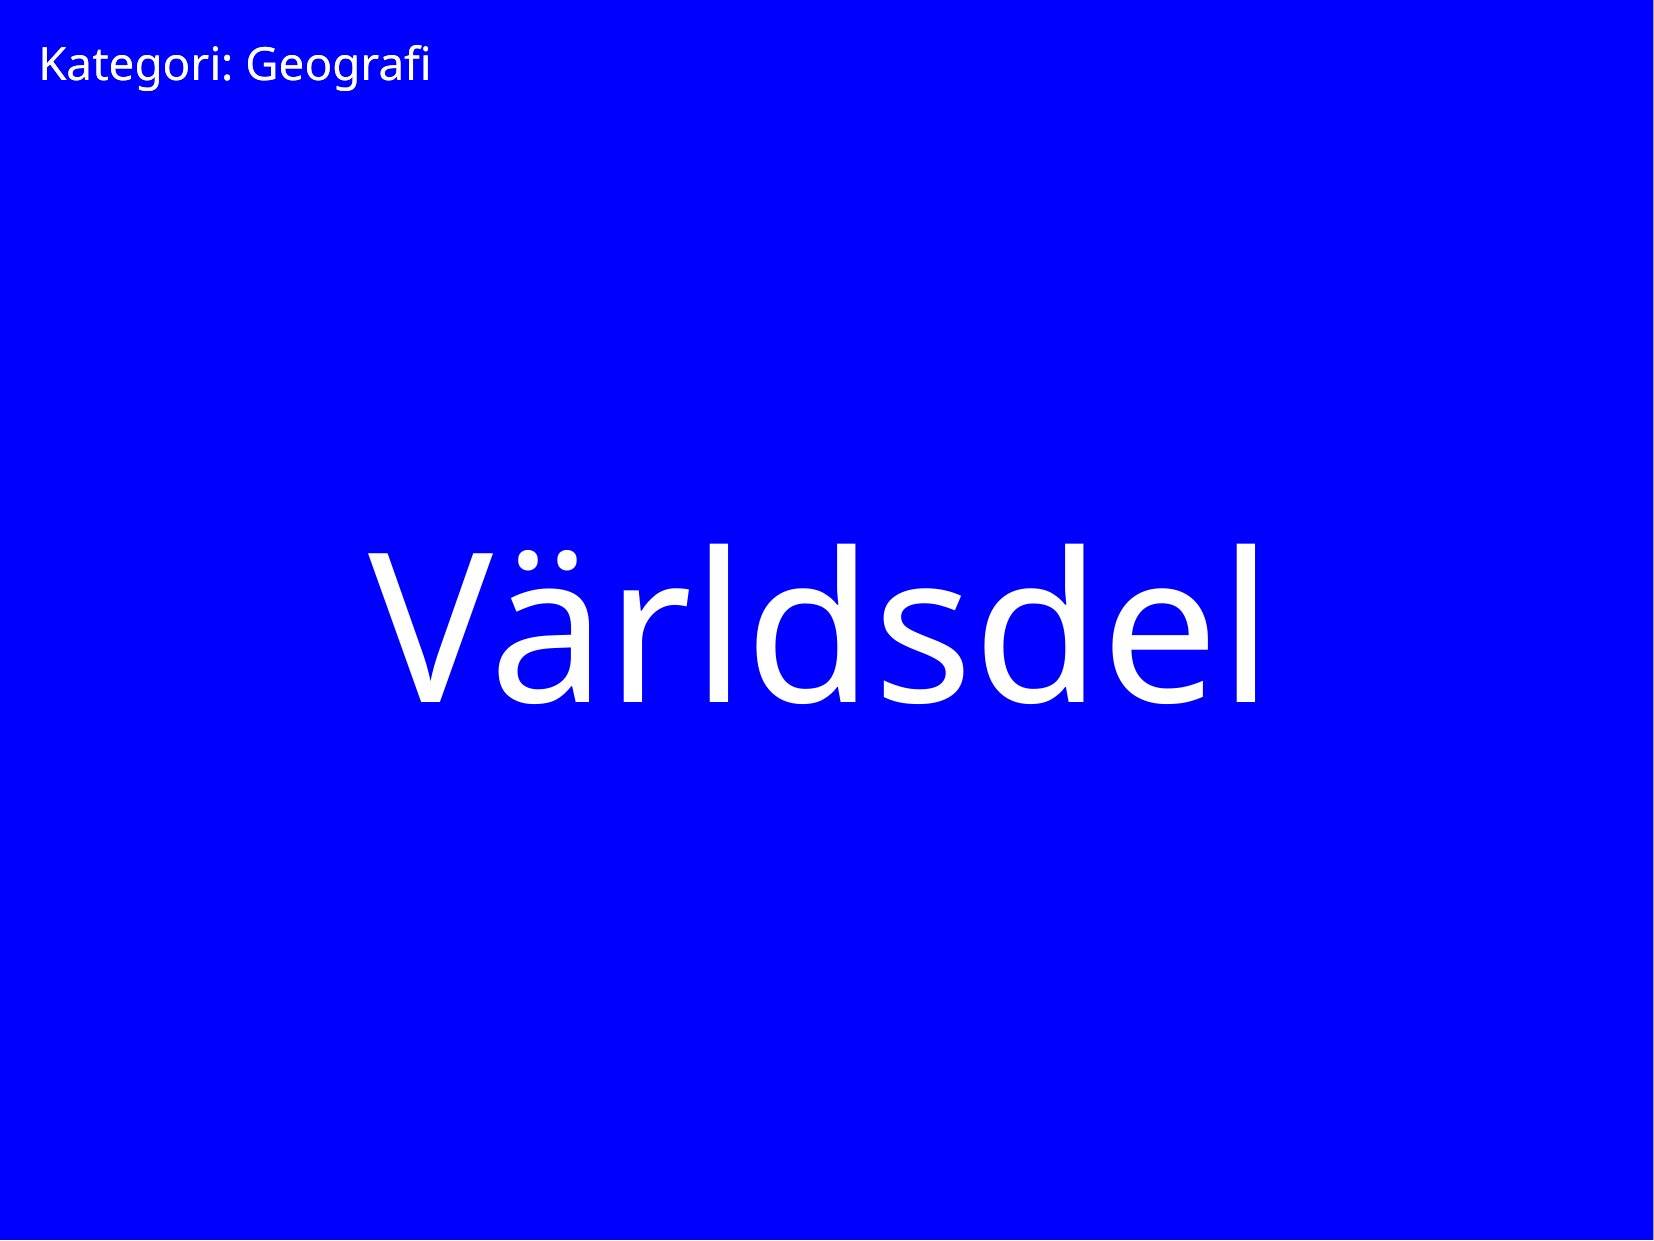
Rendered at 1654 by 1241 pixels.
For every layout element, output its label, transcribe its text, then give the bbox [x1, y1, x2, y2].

text_box Världsdel [283, 472, 1359, 765]
text_box Kategori: Geografi [23, 23, 579, 100]
